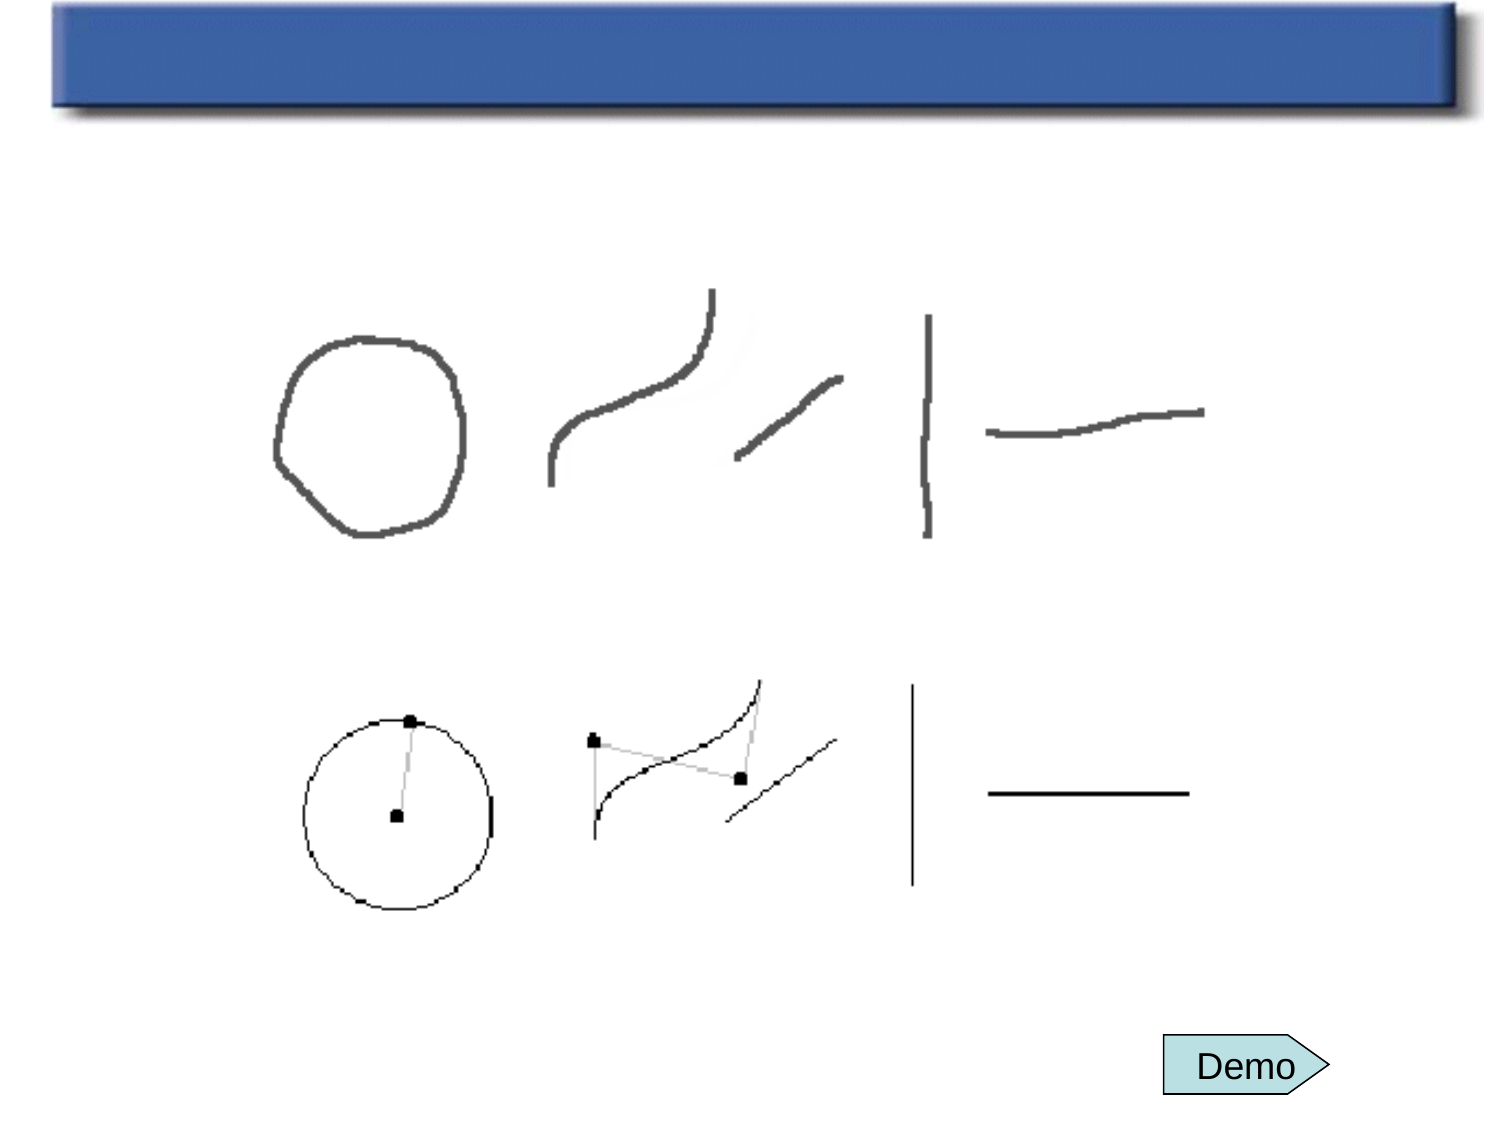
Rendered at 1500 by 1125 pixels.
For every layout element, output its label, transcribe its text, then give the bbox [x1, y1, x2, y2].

text_box Demo [1163, 1034, 1329, 1094]
picture [218, 231, 1282, 1003]
picture [50, 0, 1484, 127]
